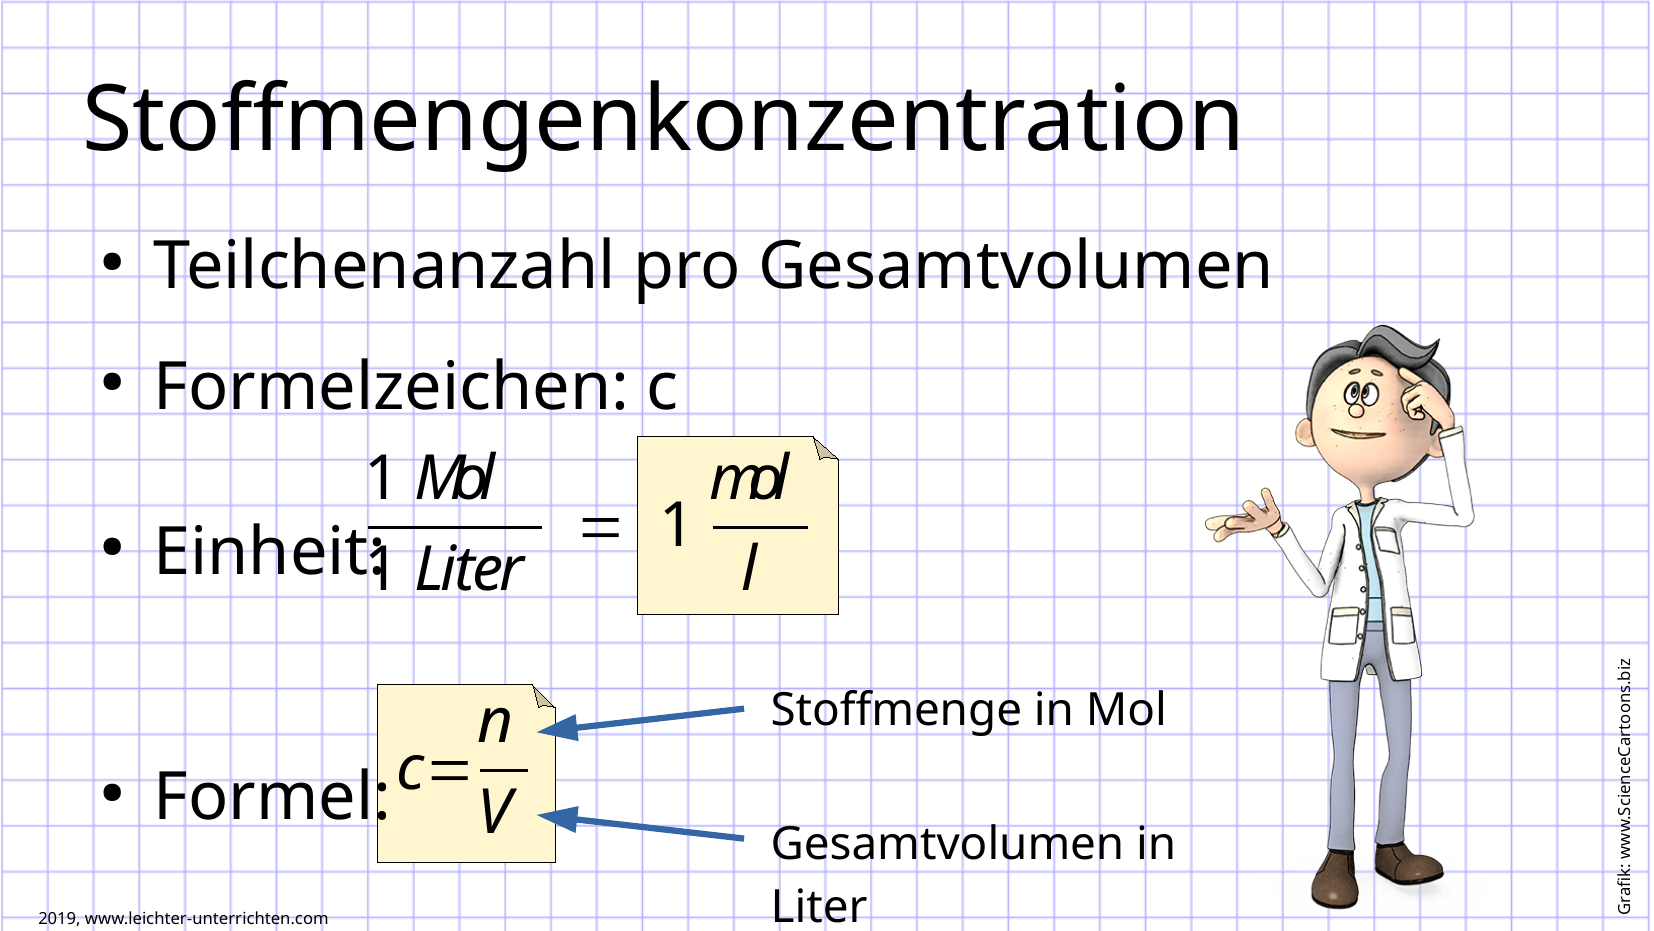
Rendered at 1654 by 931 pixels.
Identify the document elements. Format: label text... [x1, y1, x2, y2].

chart [358, 441, 818, 615]
chart [389, 685, 537, 858]
list Teilchenanzahl pro Gesamtvolumen Formelzeichen: c Einheit: Formel: [82, 217, 1571, 851]
text_box Stoffmenge in Mol [755, 669, 1204, 745]
picture [0, 0, 1654, 931]
text_box Grafik: www.ScienceCartoons.biz [1604, 631, 1642, 931]
text_box Gesamtvolumen in Liter [755, 803, 1204, 878]
title Stoffmengenkonzentration [82, 37, 1571, 193]
text_box [377, 851, 556, 863]
